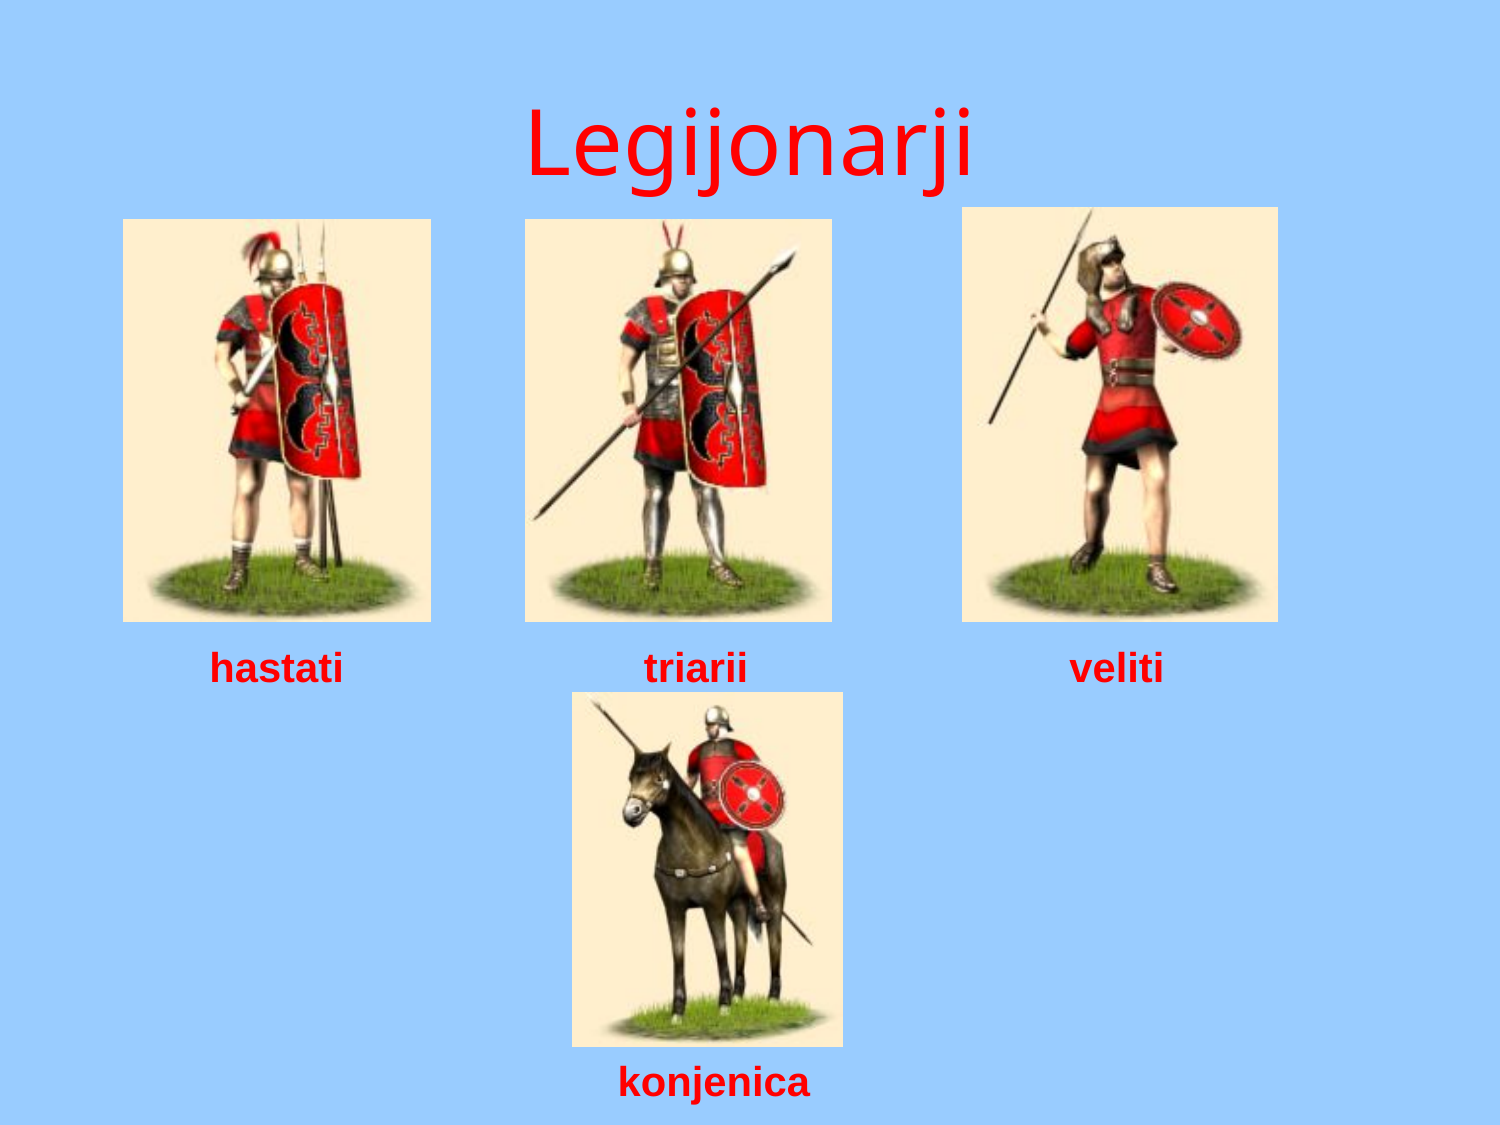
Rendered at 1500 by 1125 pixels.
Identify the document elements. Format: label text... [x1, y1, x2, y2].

text_box hastati [100, 633, 467, 699]
picture [123, 219, 431, 622]
text_box triarii [513, 633, 845, 699]
picture [962, 207, 1278, 622]
title Legijonarji [75, 45, 1425, 233]
text_box konjenica [560, 1046, 845, 1112]
picture [572, 692, 843, 1046]
picture [525, 219, 832, 622]
text_box veliti [939, 633, 1282, 699]
